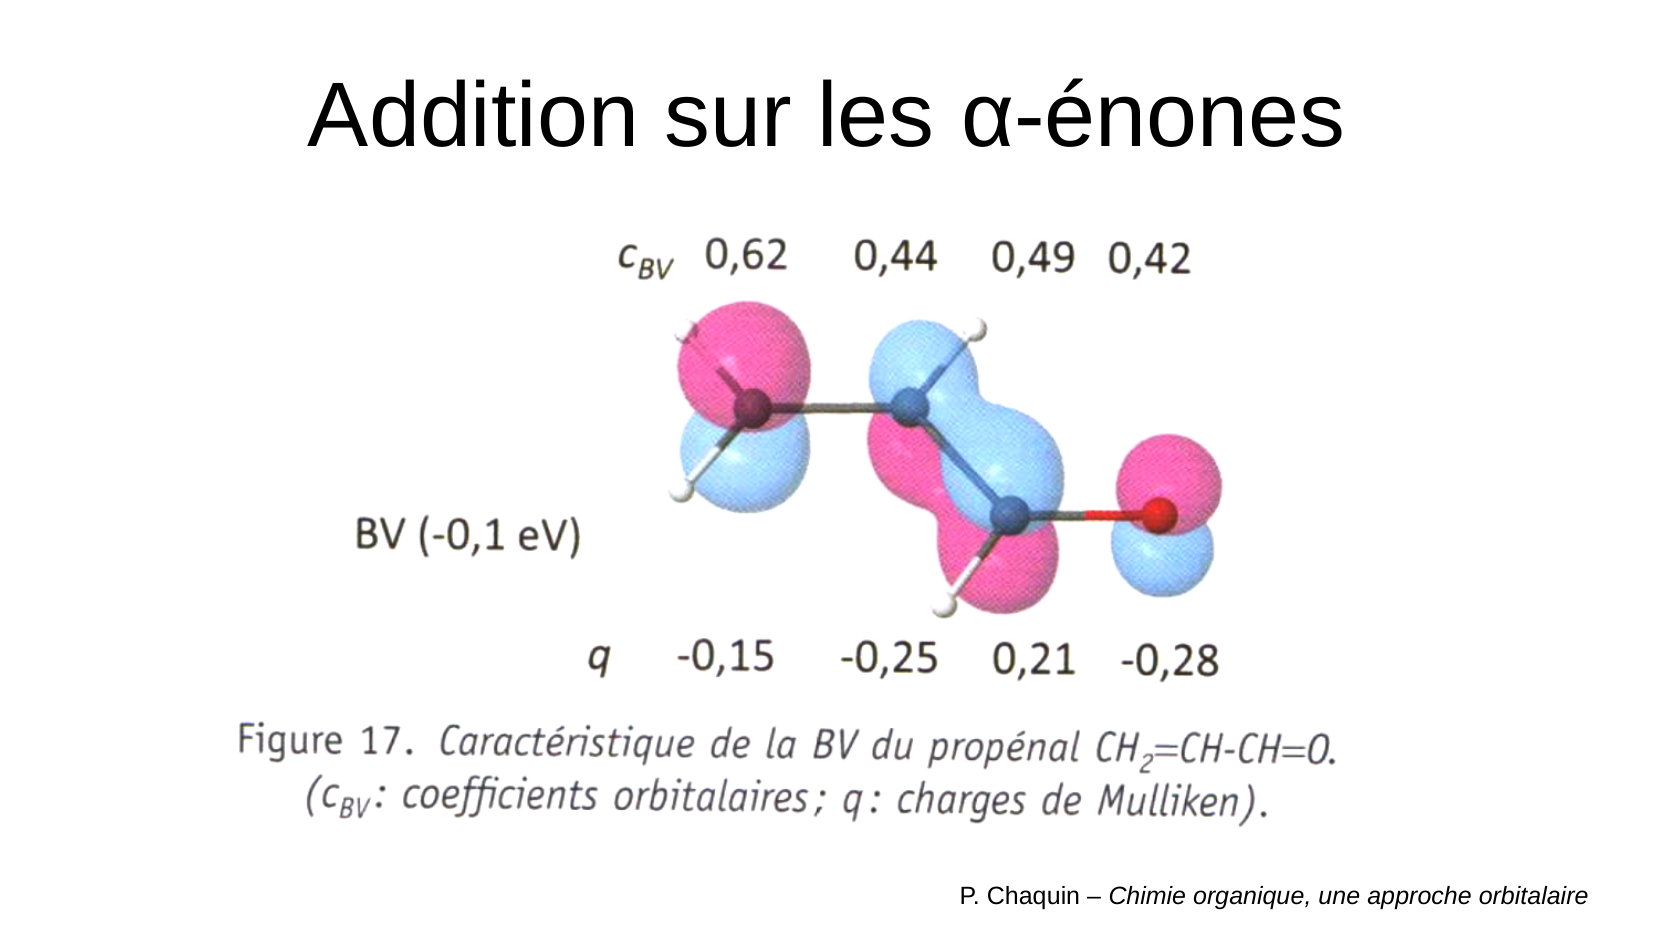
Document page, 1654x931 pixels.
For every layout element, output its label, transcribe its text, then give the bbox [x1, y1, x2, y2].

title Addition sur les α-énones [82, 37, 1571, 193]
picture [224, 201, 1394, 851]
text_box P. Chaquin – Chimie organique, une approche orbitalaire [944, 874, 1619, 931]
